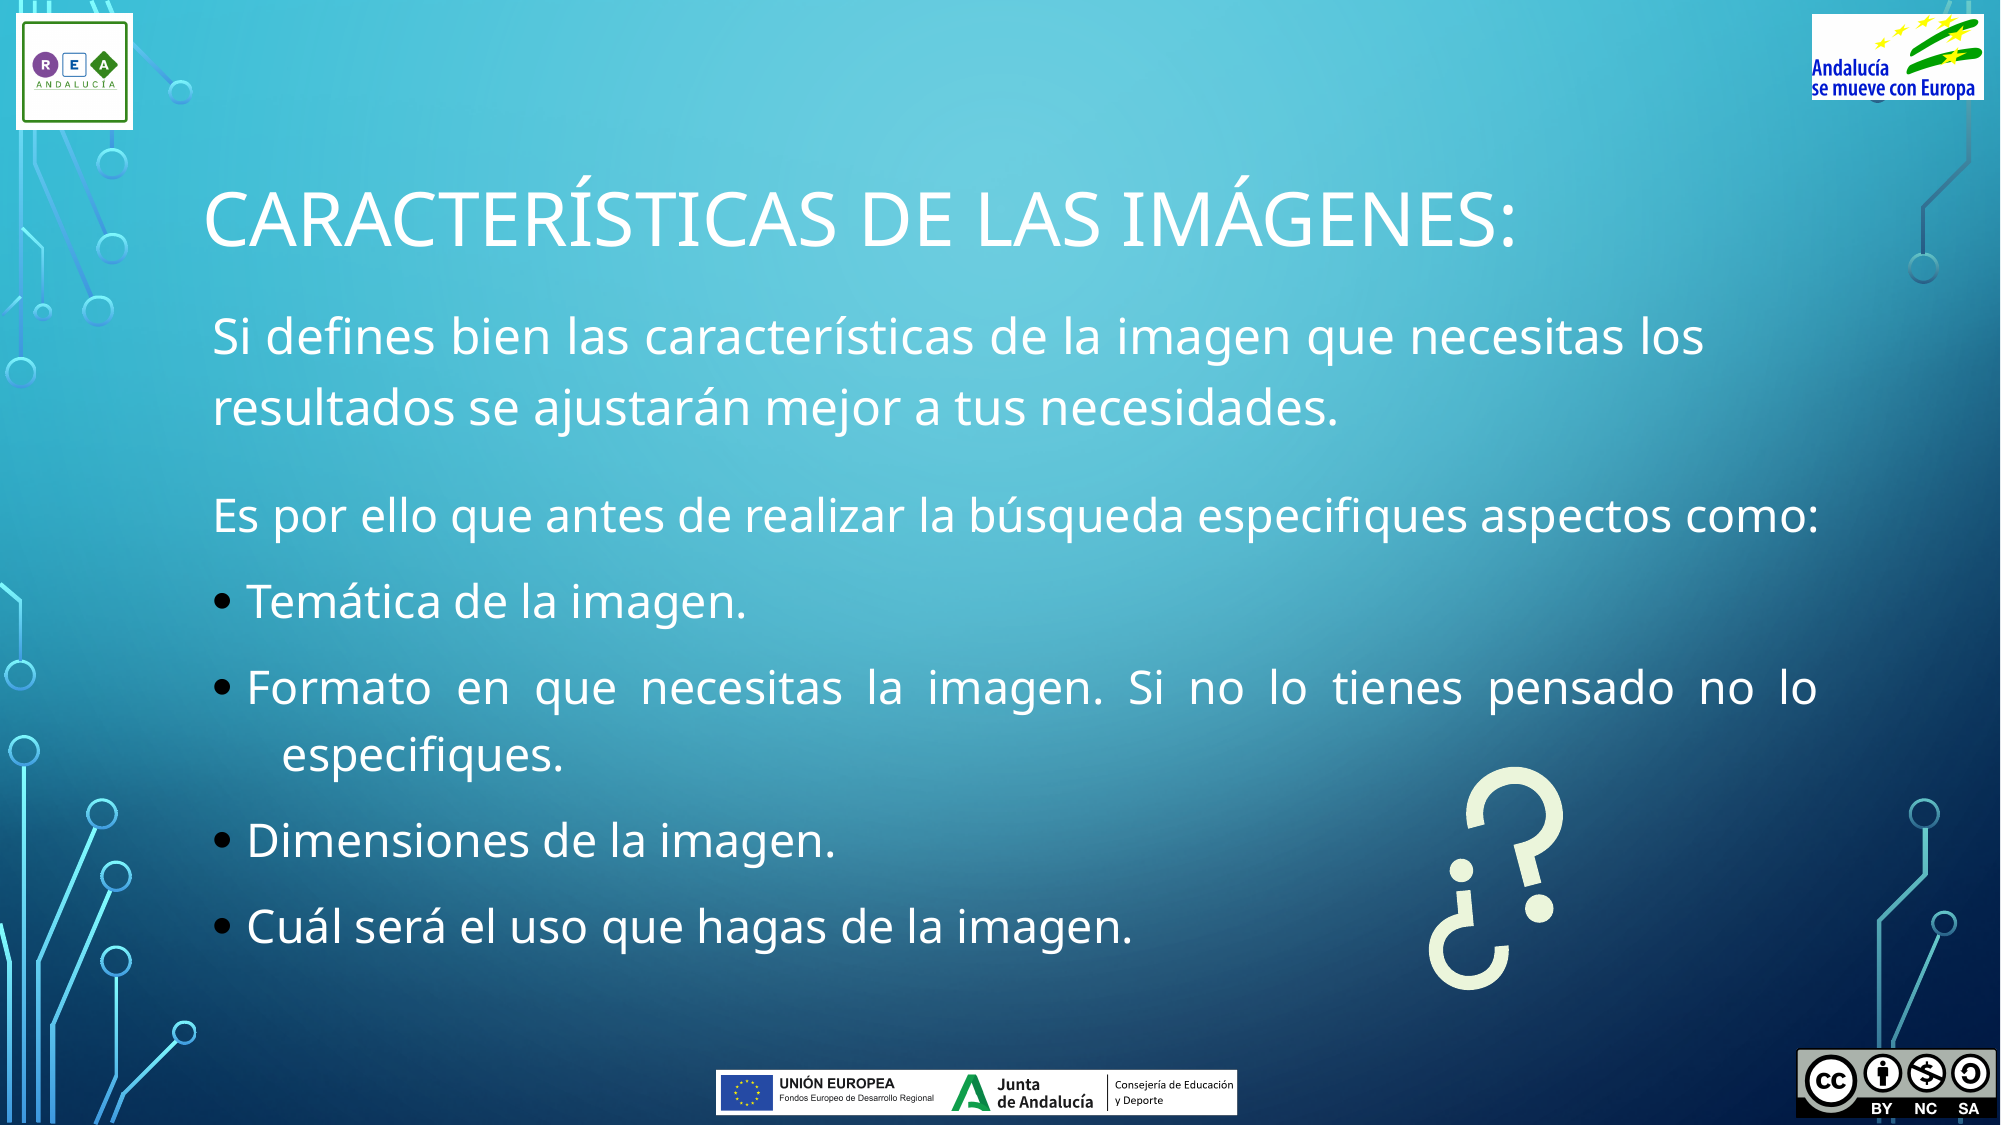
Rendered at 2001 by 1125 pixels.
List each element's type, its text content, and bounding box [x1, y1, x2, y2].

list Si defines bien las características de la imagen que necesitas los resultados se ajustarán mejor a tus necesidades. [197, 285, 1904, 444]
text_box Es por ello que antes de realizar la búsqueda especifiques aspectos como: Temática de la imagen. Formato en que necesitas la imagen. Si no lo tienes pensado no lo especifiques. Dimensiones de la imagen. Cuál será el uso que hagas de la imagen. [197, 467, 1891, 969]
picture [1796, 1048, 1997, 1118]
picture [16, 13, 133, 130]
picture [1372, 718, 1650, 1019]
title Características de las imágenes: [187, 101, 1813, 344]
picture [676, 1068, 1277, 1119]
picture [1812, 14, 1984, 100]
